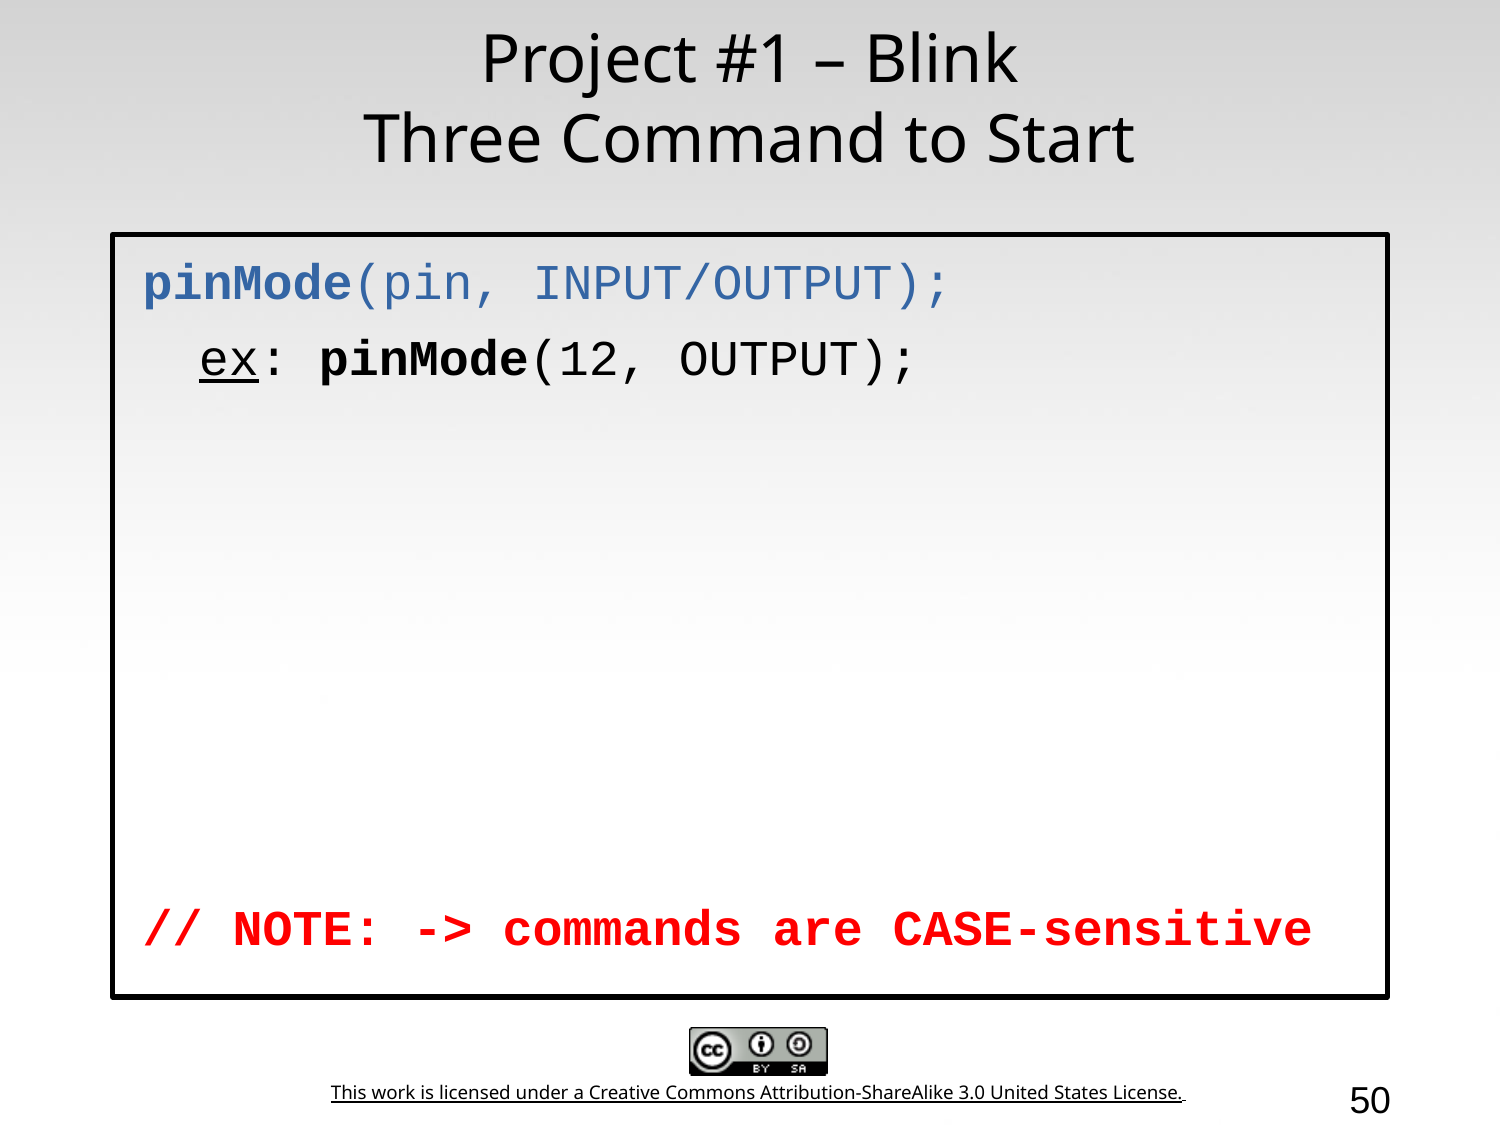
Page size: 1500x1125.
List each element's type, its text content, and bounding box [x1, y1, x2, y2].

picture [0, 0, 1500, 1125]
title Project #1 – Blink Three Command to Start [112, 2, 1388, 190]
list pinMode(pin, INPUT/OUTPUT); ex: pinMode(12, OUTPUT); // NOTE: -> commands are CASE-sensitive [112, 234, 1388, 998]
